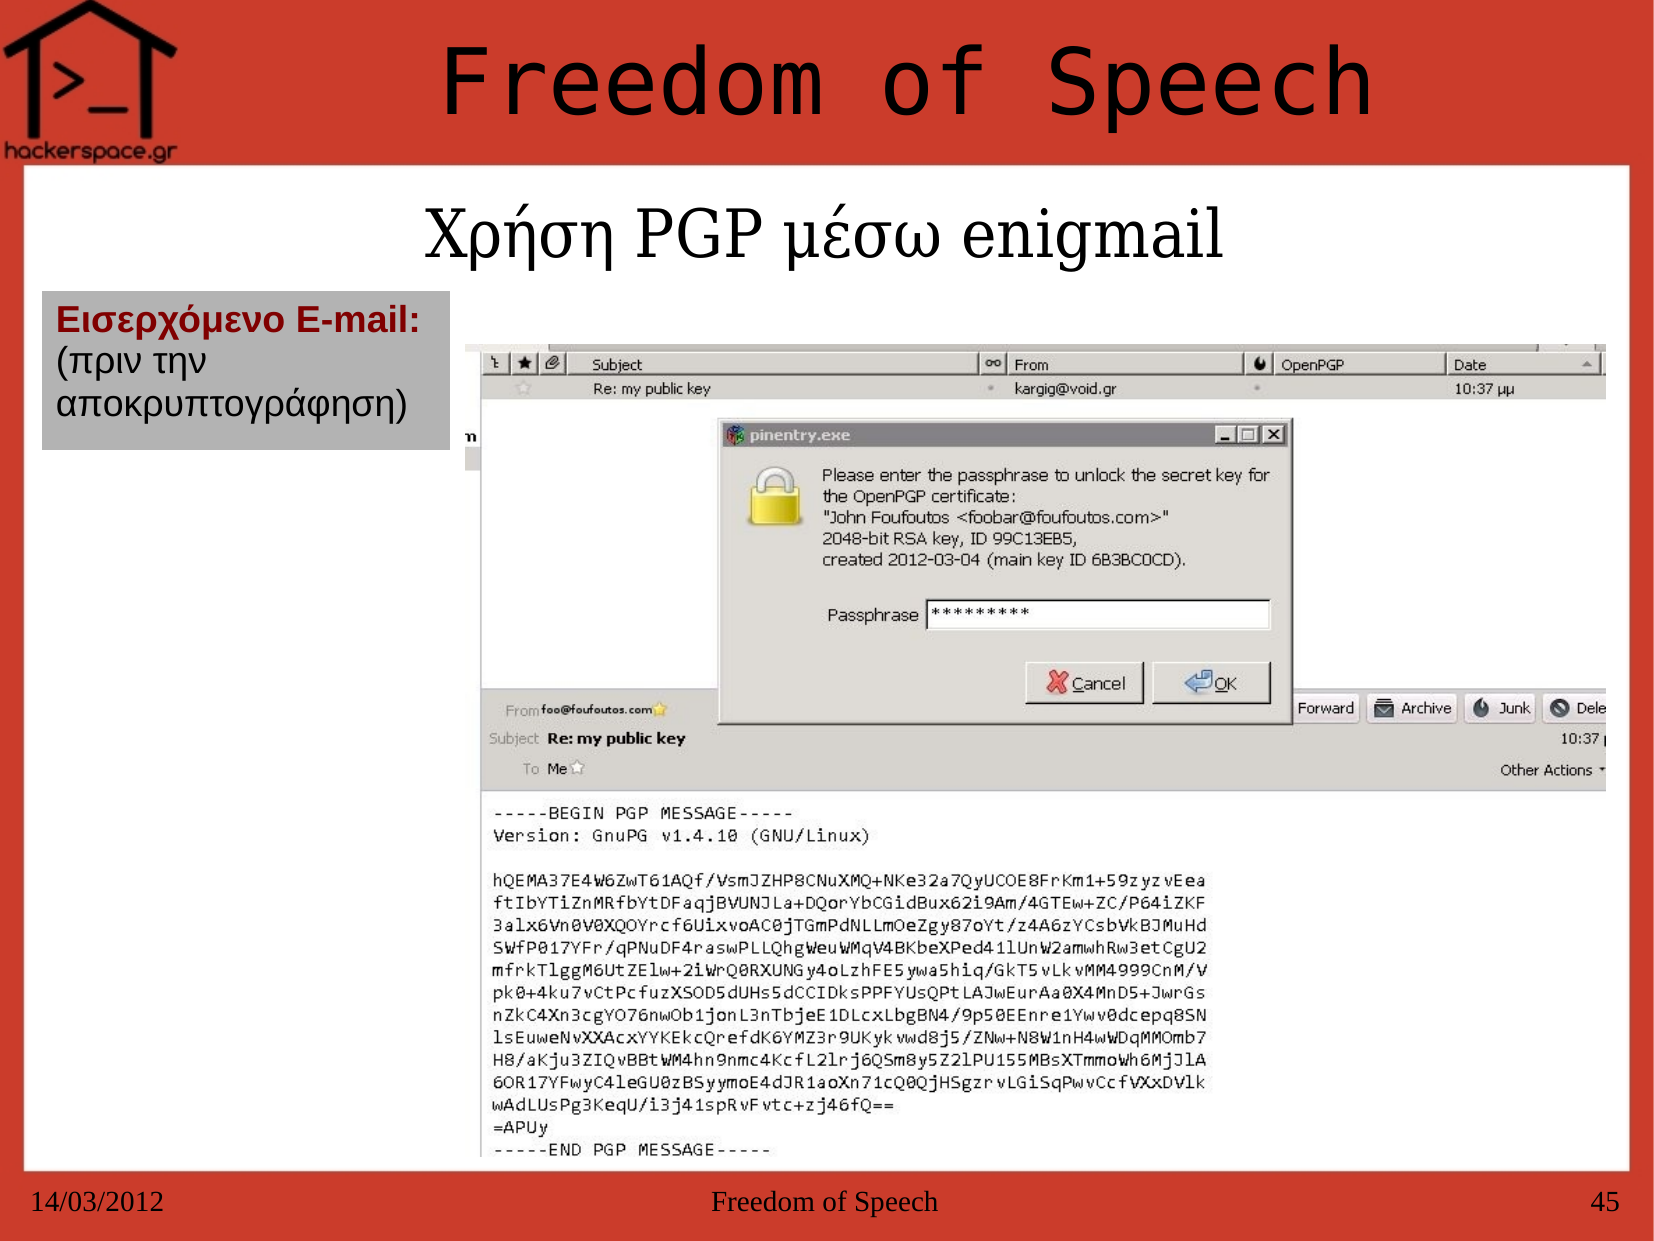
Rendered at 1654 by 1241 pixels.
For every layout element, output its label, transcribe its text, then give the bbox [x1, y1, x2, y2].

table_header Εισερχόμενο E-mail: (πριν την αποκρυπτογράφηση) [42, 291, 450, 450]
picture [0, 0, 1654, 1241]
list Χρήση PGP μέσω enigmail [60, 195, 1591, 1141]
title Freedom of Speech [195, 15, 1621, 151]
